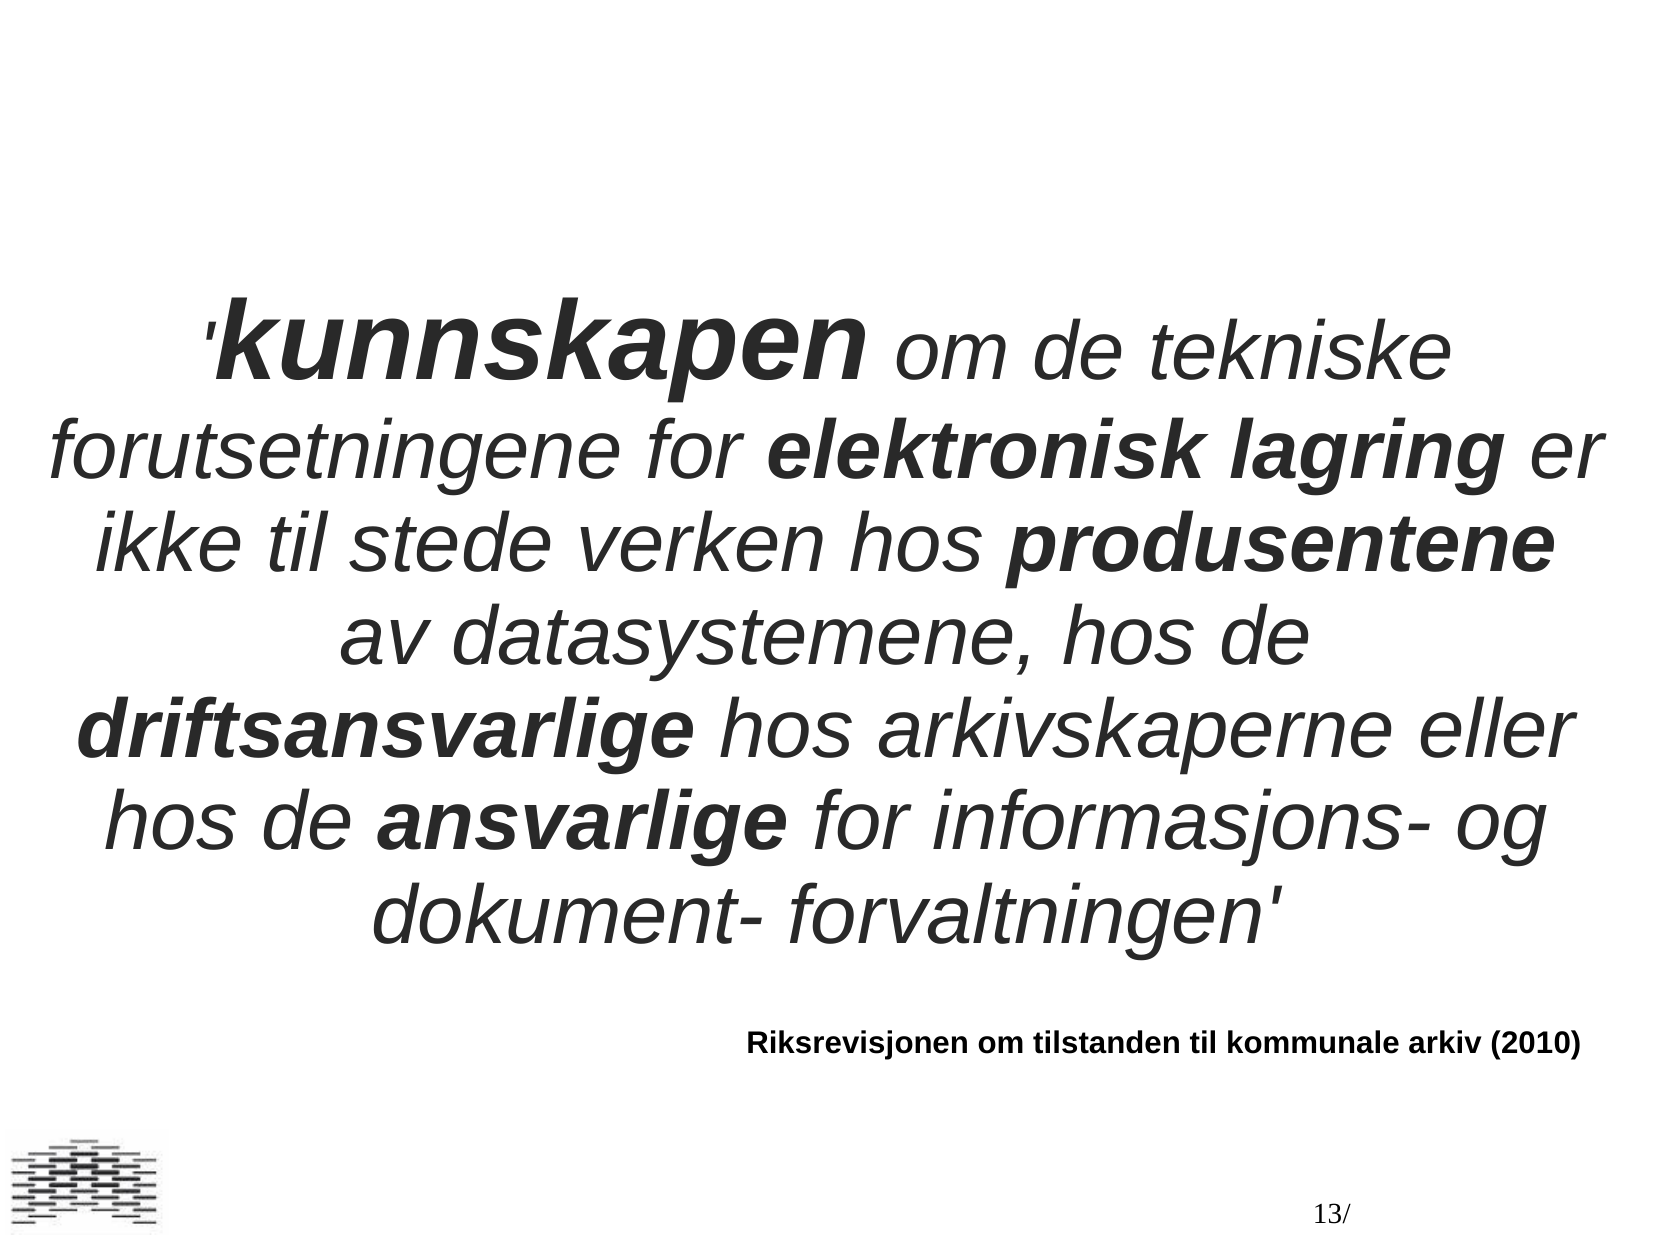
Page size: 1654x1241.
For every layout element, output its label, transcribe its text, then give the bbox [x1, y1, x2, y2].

text_box 'kunnskapen om de tekniske forutsetningene for elektronisk lagring er ikke til stede verken hos produsentene av datasystemene, hos de driftsansvarlige hos arkivskaperne eller hos de ansvarlige for informasjons- og dokument- forvaltningen' [27, 269, 1626, 971]
text_box Riksrevisjonen om tilstanden til kommunale arkiv (2010) [708, 1010, 1622, 1075]
